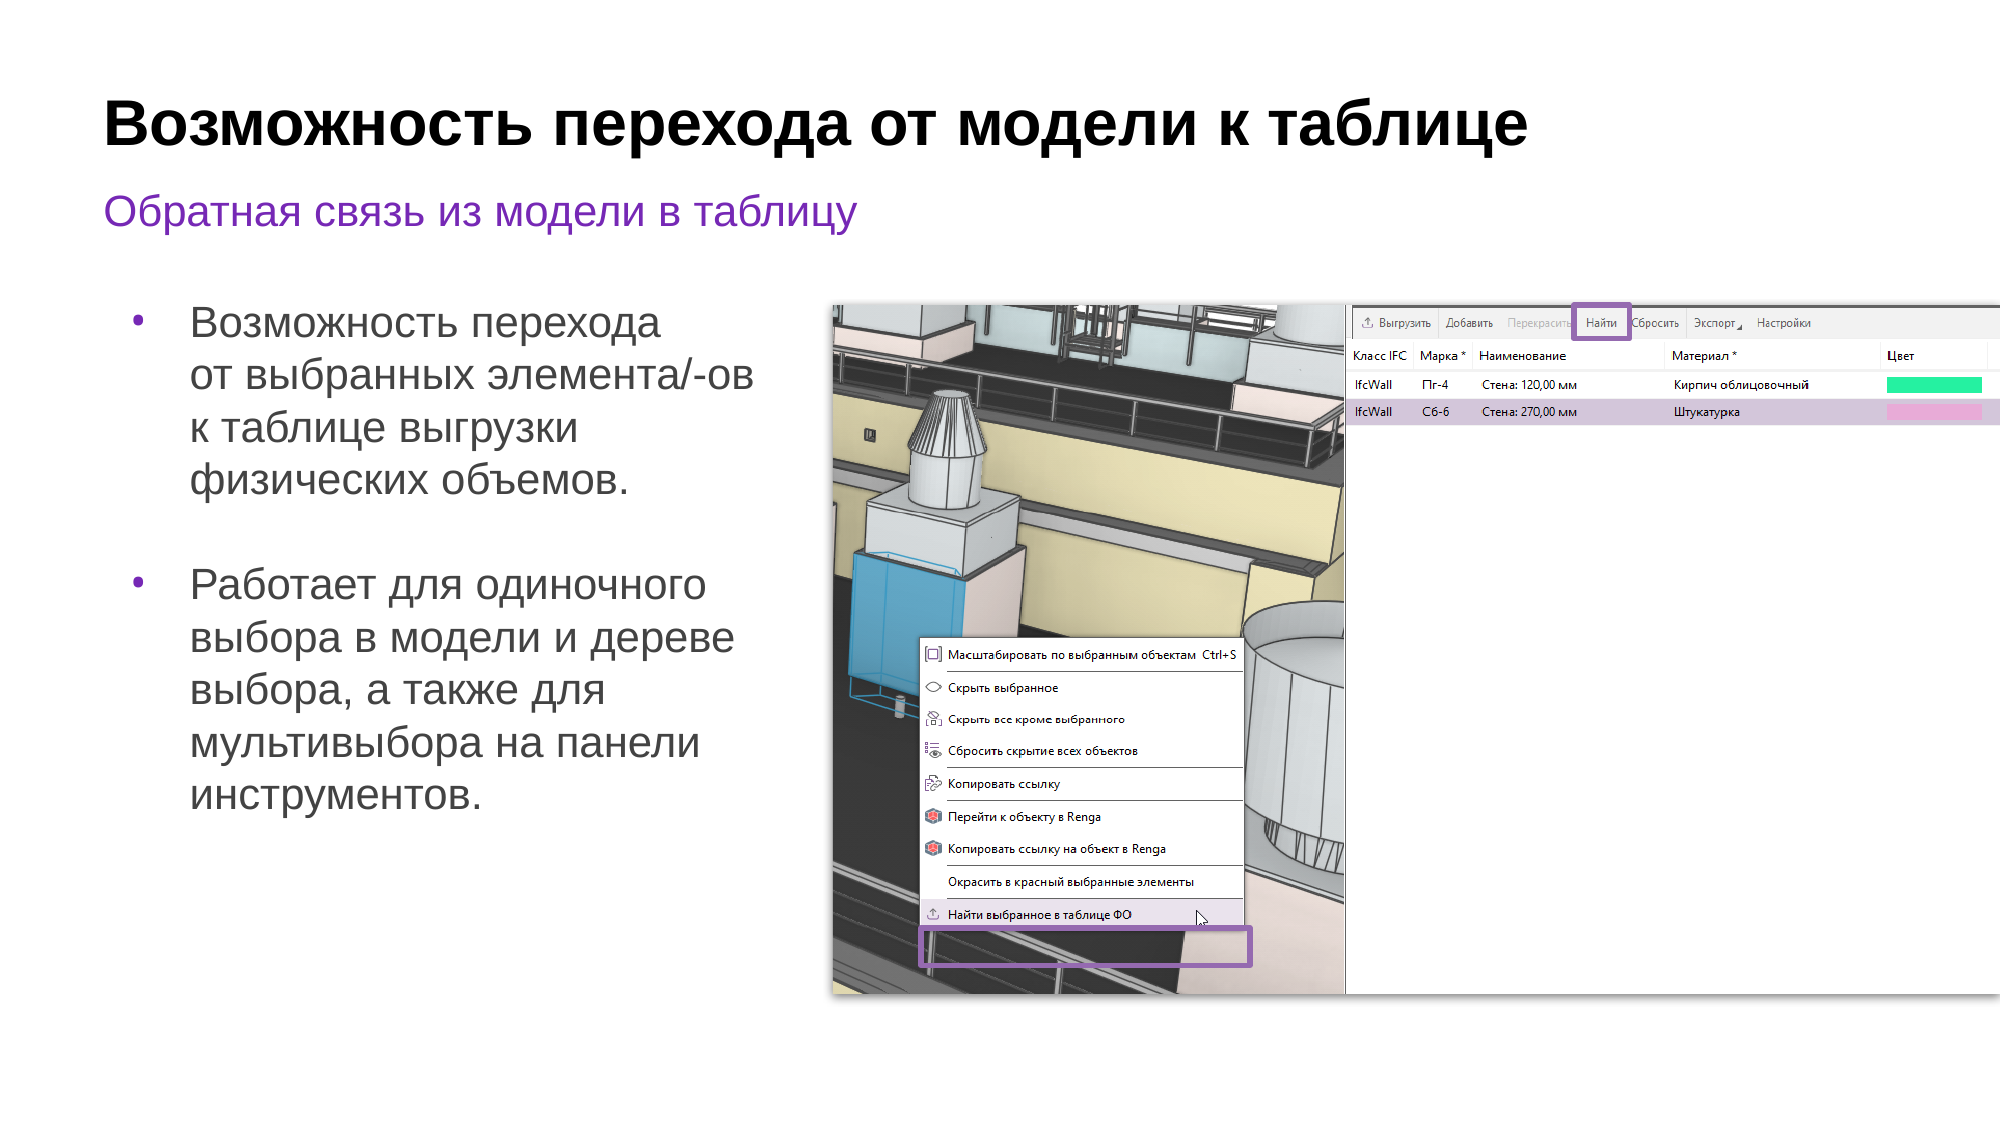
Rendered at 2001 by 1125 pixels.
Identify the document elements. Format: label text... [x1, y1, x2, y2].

text_box Обратная связь из модели в таблицу [88, 170, 1912, 240]
picture [1577, 308, 1627, 336]
picture [832, 305, 2000, 994]
text_box Возможность перехода от модели к таблице [88, 73, 1912, 170]
text_box Возможность перехода от выбранных элемента/-ов к таблице выгрузки физических объемов. Работает для одиночного выбора в модели и дереве выбора, а также для мультивыбора на панели инструментов. [96, 284, 804, 1125]
